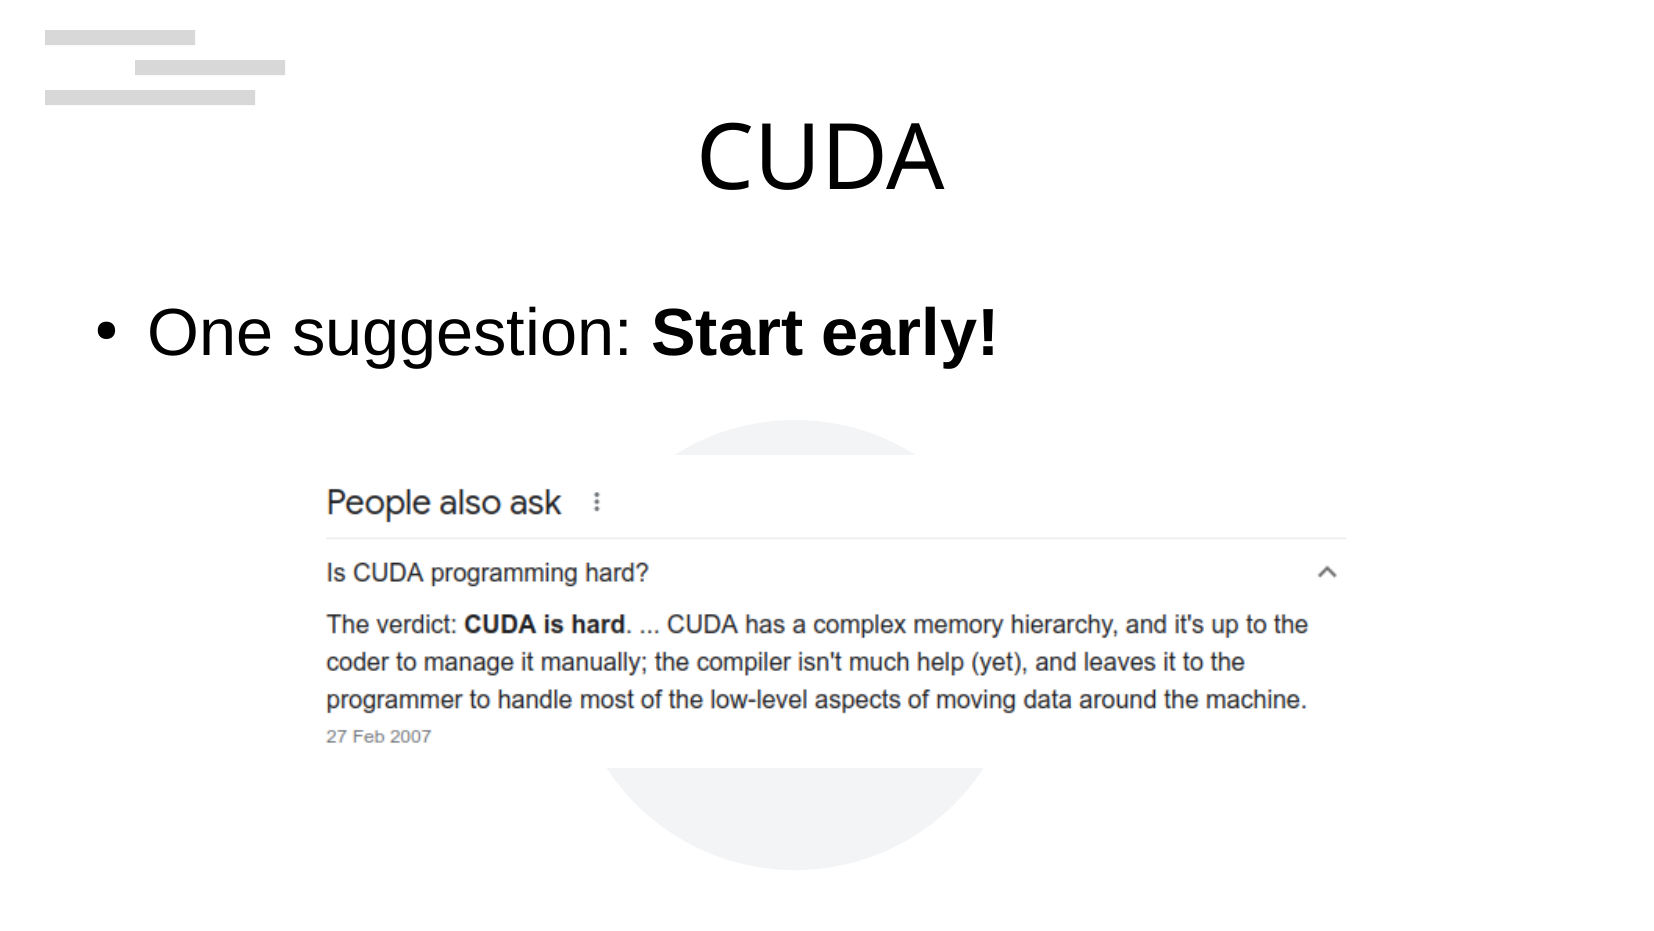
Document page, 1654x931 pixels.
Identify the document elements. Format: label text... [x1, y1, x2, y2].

picture [289, 455, 1362, 768]
title CUDA [76, 76, 1565, 233]
list One suggestion: Start early! [76, 295, 1565, 835]
